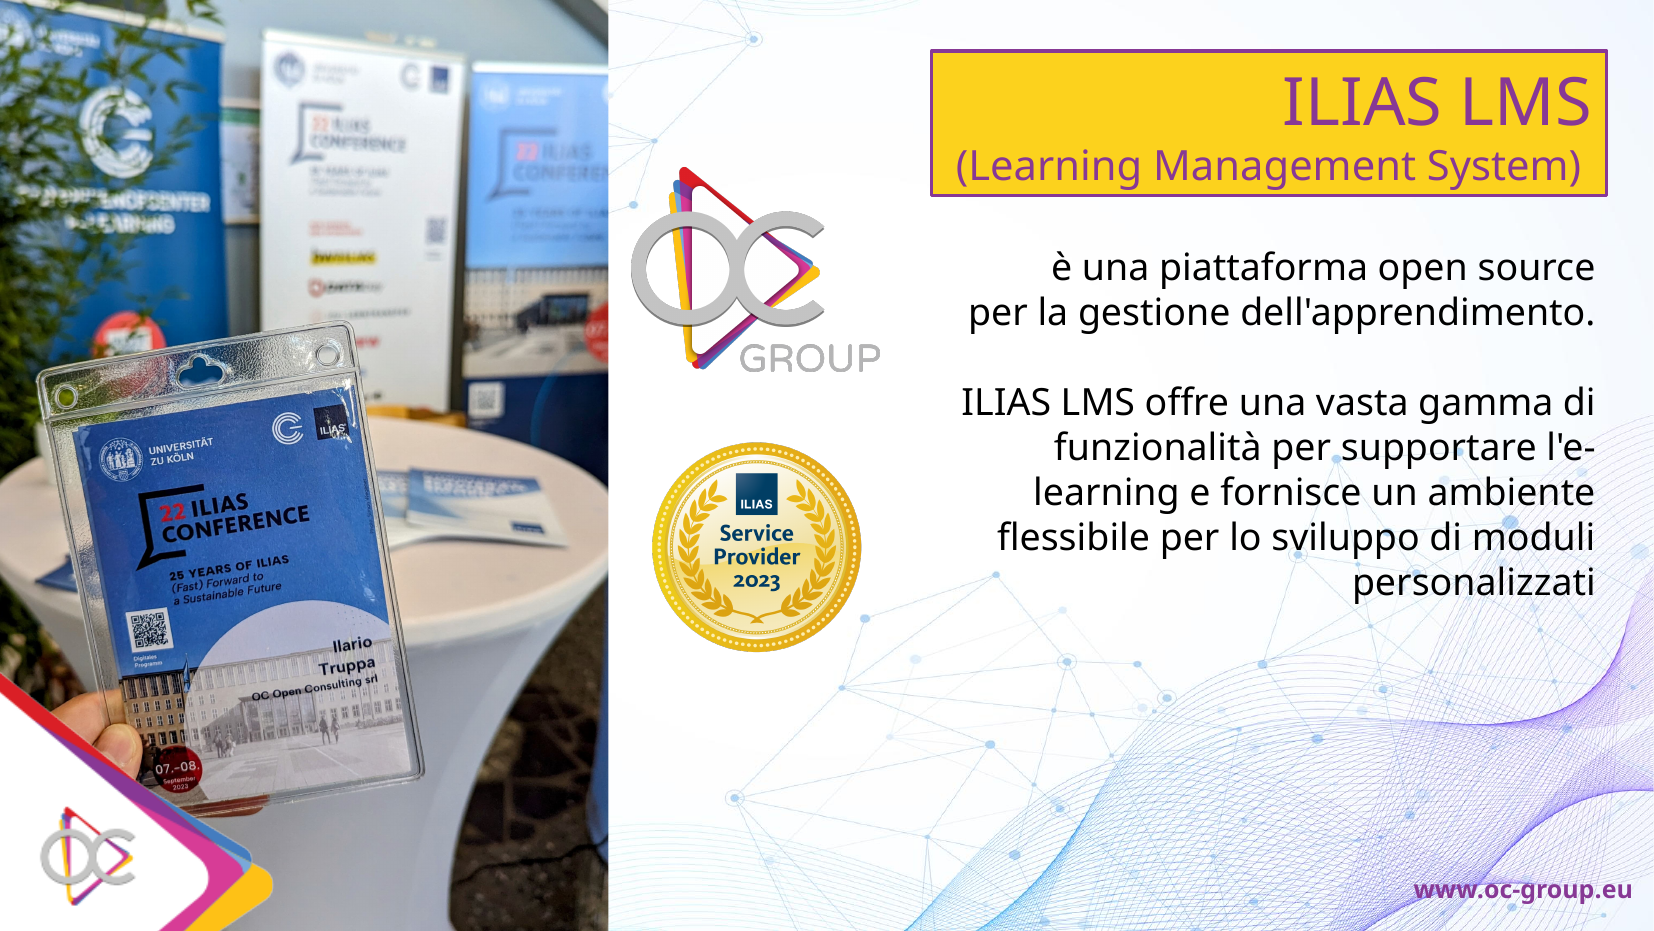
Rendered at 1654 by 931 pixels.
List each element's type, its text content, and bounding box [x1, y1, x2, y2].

text_box ILIAS LMS (Learning Management System) [931, 50, 1607, 196]
text_box è una piattaforma open source per la gestione dell'apprendimento. ILIAS LMS offre una vasta gamma di funzionalità per supportare l'e-learning e fornisce un ambiente flessibile per lo sviluppo di moduli personalizzati [906, 235, 1611, 611]
text_box www.oc-group.eu [1398, 866, 1654, 916]
picture [0, 0, 1654, 931]
